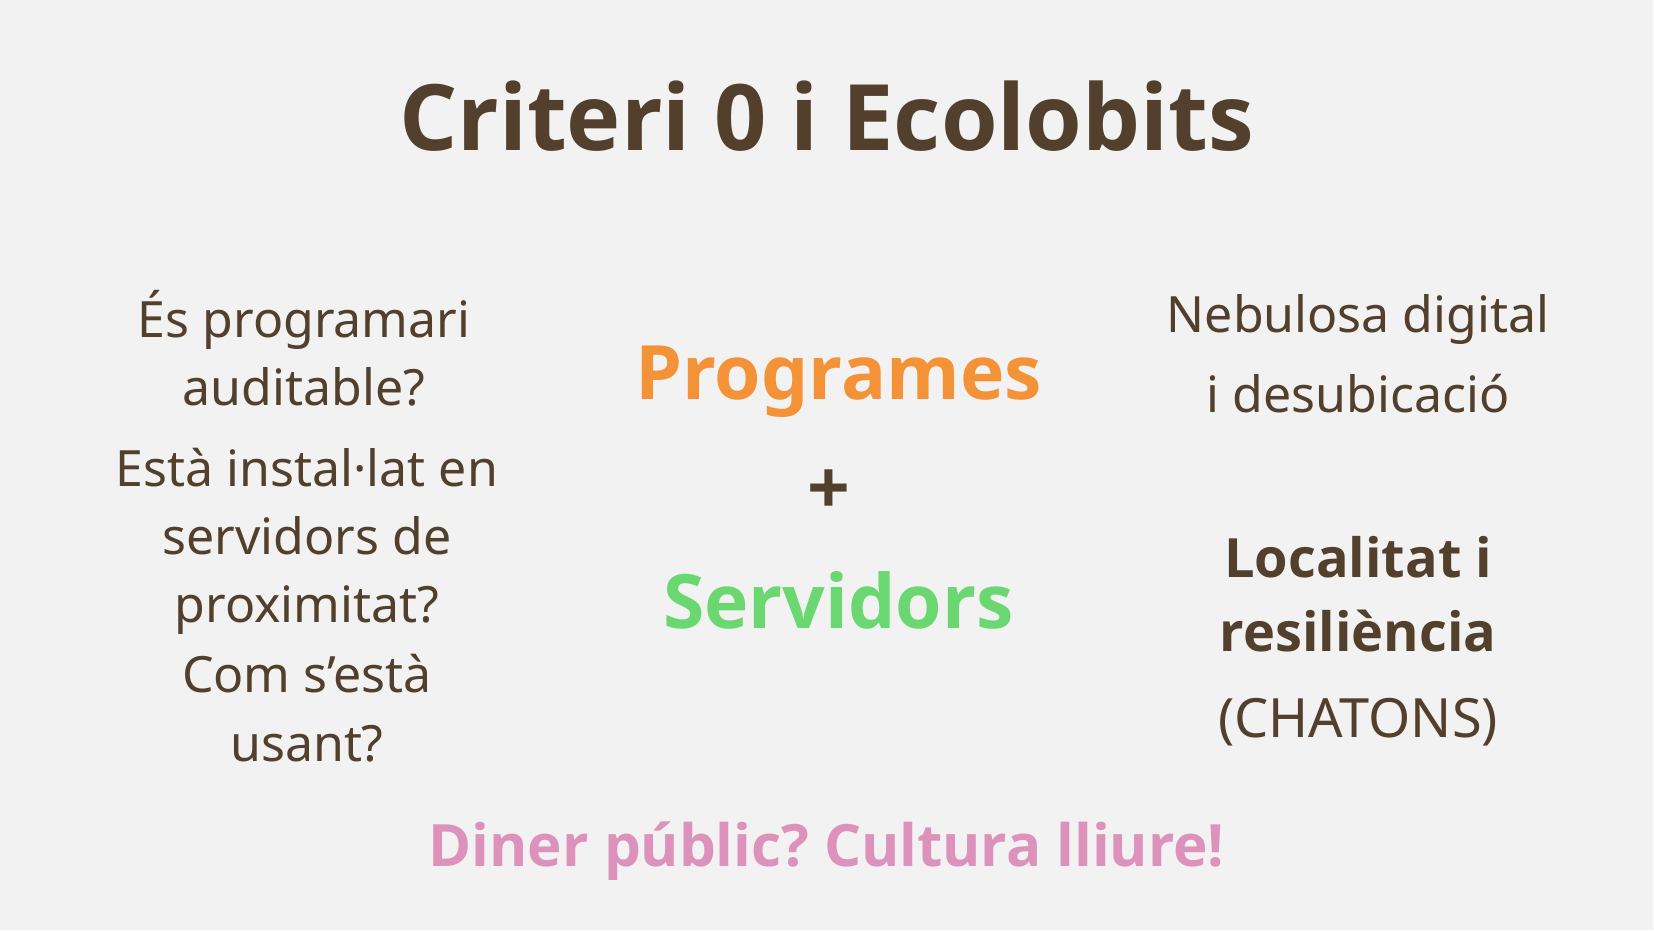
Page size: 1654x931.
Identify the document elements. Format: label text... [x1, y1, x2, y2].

text_box Diner públic? Cultura lliure! [354, 797, 1300, 880]
text_box És programari auditable? [82, 276, 526, 396]
title Criteri 0 i Ecolobits [82, 37, 1571, 193]
text_box Programes + Servidors [561, 312, 1092, 587]
text_box Està instal·lat en servidors de proximitat? [88, 425, 526, 597]
text_box Nebulosa digital i desubicació Localitat i resiliència (CHATONS) [1092, 271, 1625, 701]
text_box Com s’està usant? [88, 631, 526, 699]
